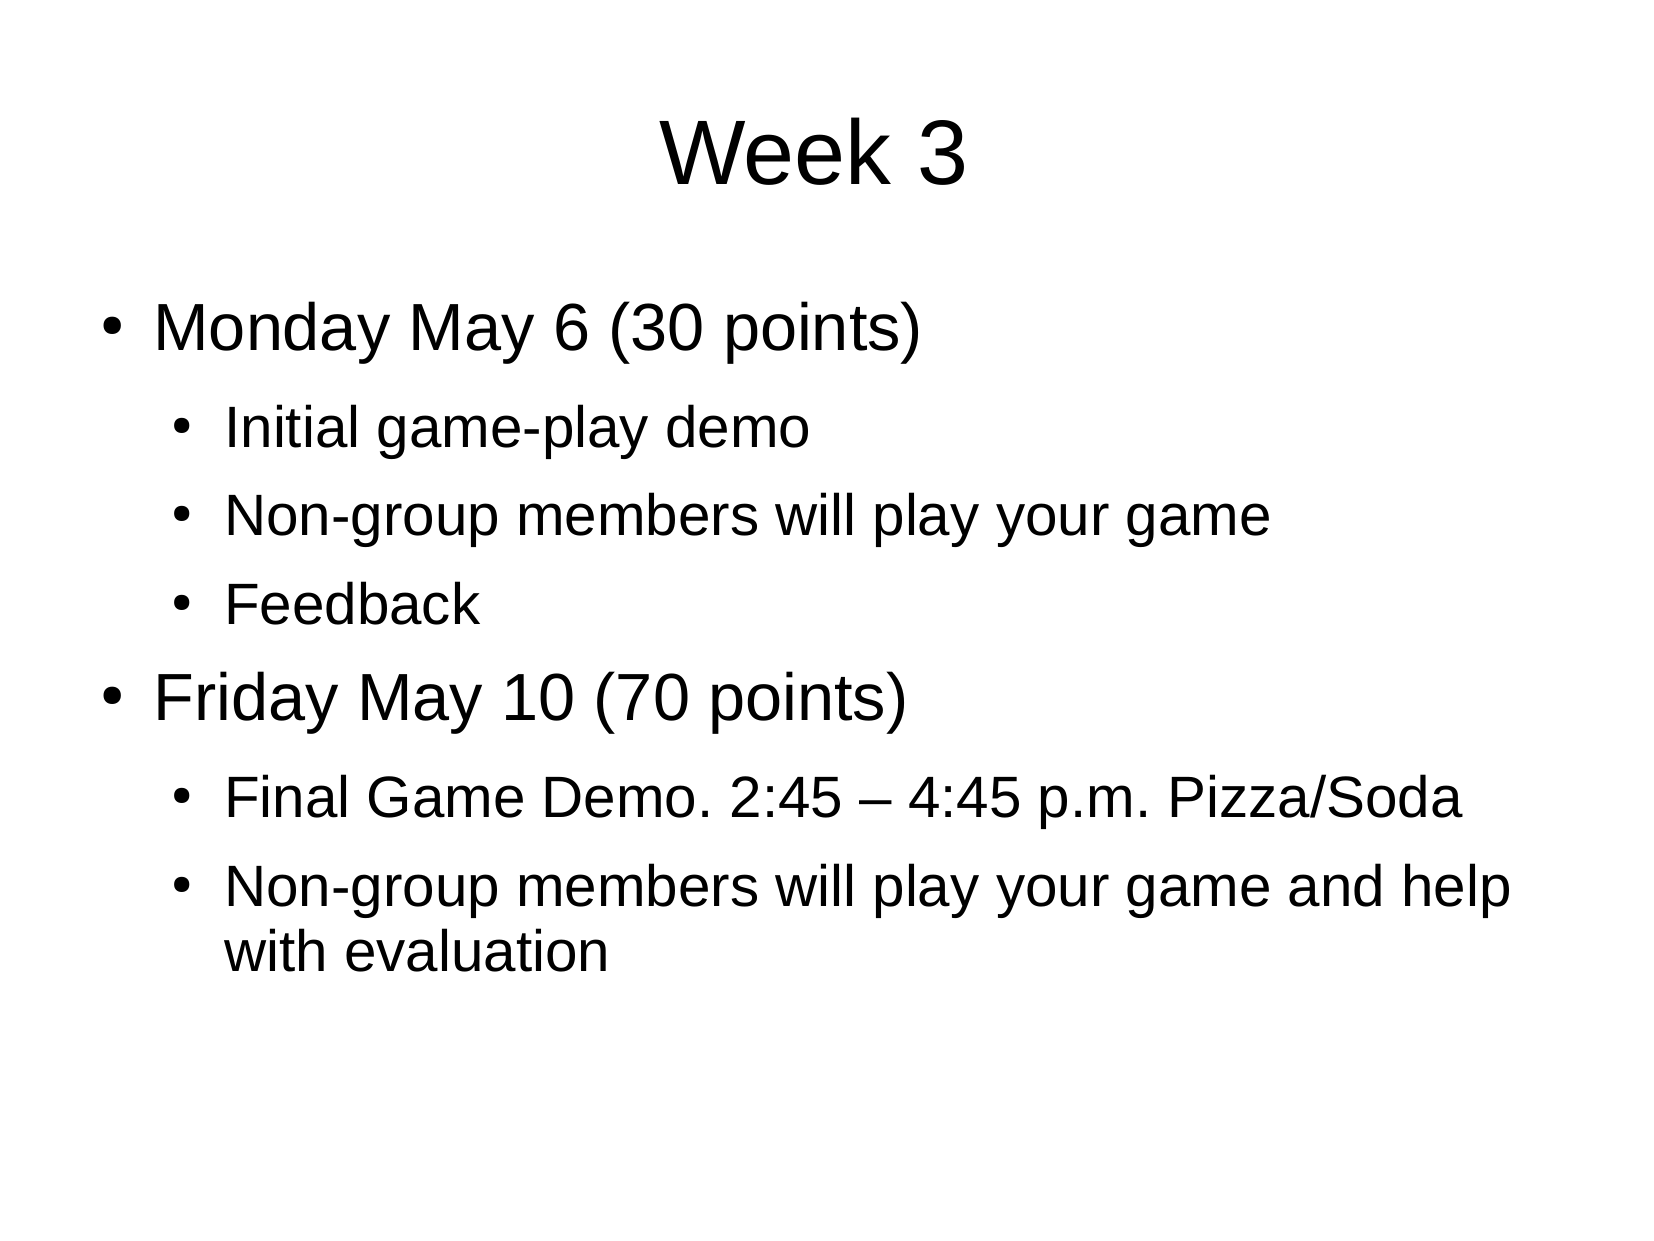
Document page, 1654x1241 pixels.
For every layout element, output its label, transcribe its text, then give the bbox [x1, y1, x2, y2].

title Week 3 [82, 56, 1571, 250]
list Monday May 6 (30 points) Initial game-play demo Non-group members will play your game Feedback Friday May 10 (70 points) Final Game Demo. 2:45 – 4:45 p.m. Pizza/Soda Non-group members will play your game and help with evaluation [82, 290, 1571, 1109]
